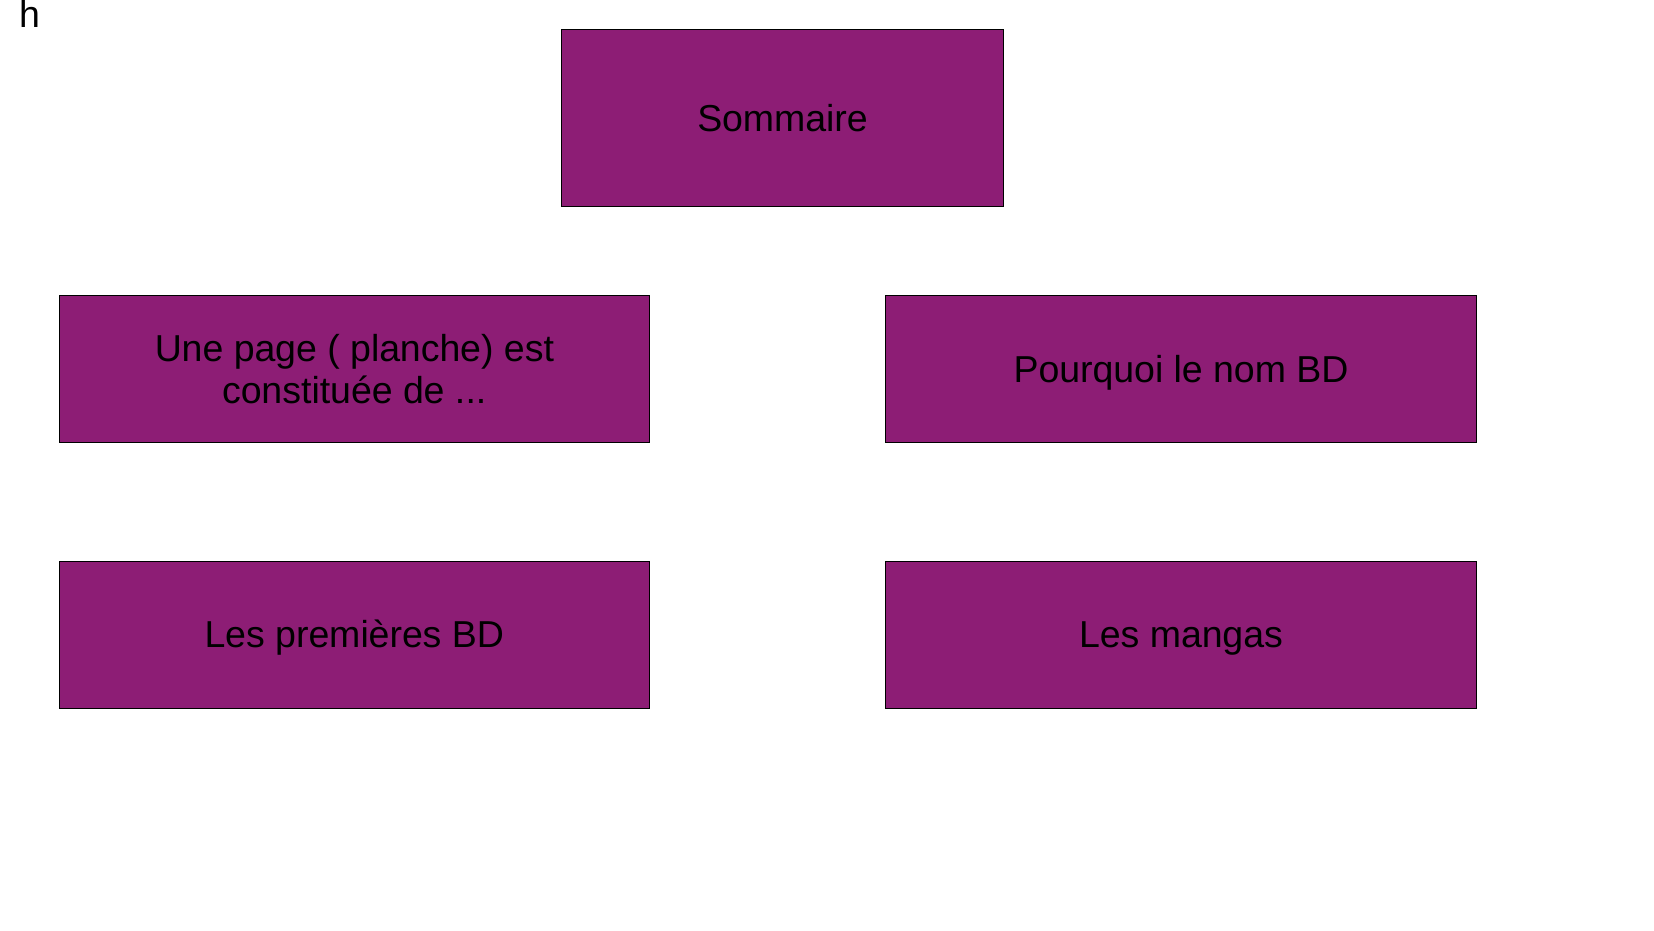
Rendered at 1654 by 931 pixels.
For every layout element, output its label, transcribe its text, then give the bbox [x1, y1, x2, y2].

text_box Une page ( planche) est constituée de ... [59, 295, 650, 443]
text_box Les mangas [885, 561, 1477, 709]
text_box Pourquoi le nom BD [885, 295, 1477, 443]
text_box Les premières BD [59, 561, 650, 709]
text_box h [0, 0, 60, 30]
text_box Sommaire [561, 29, 1004, 207]
